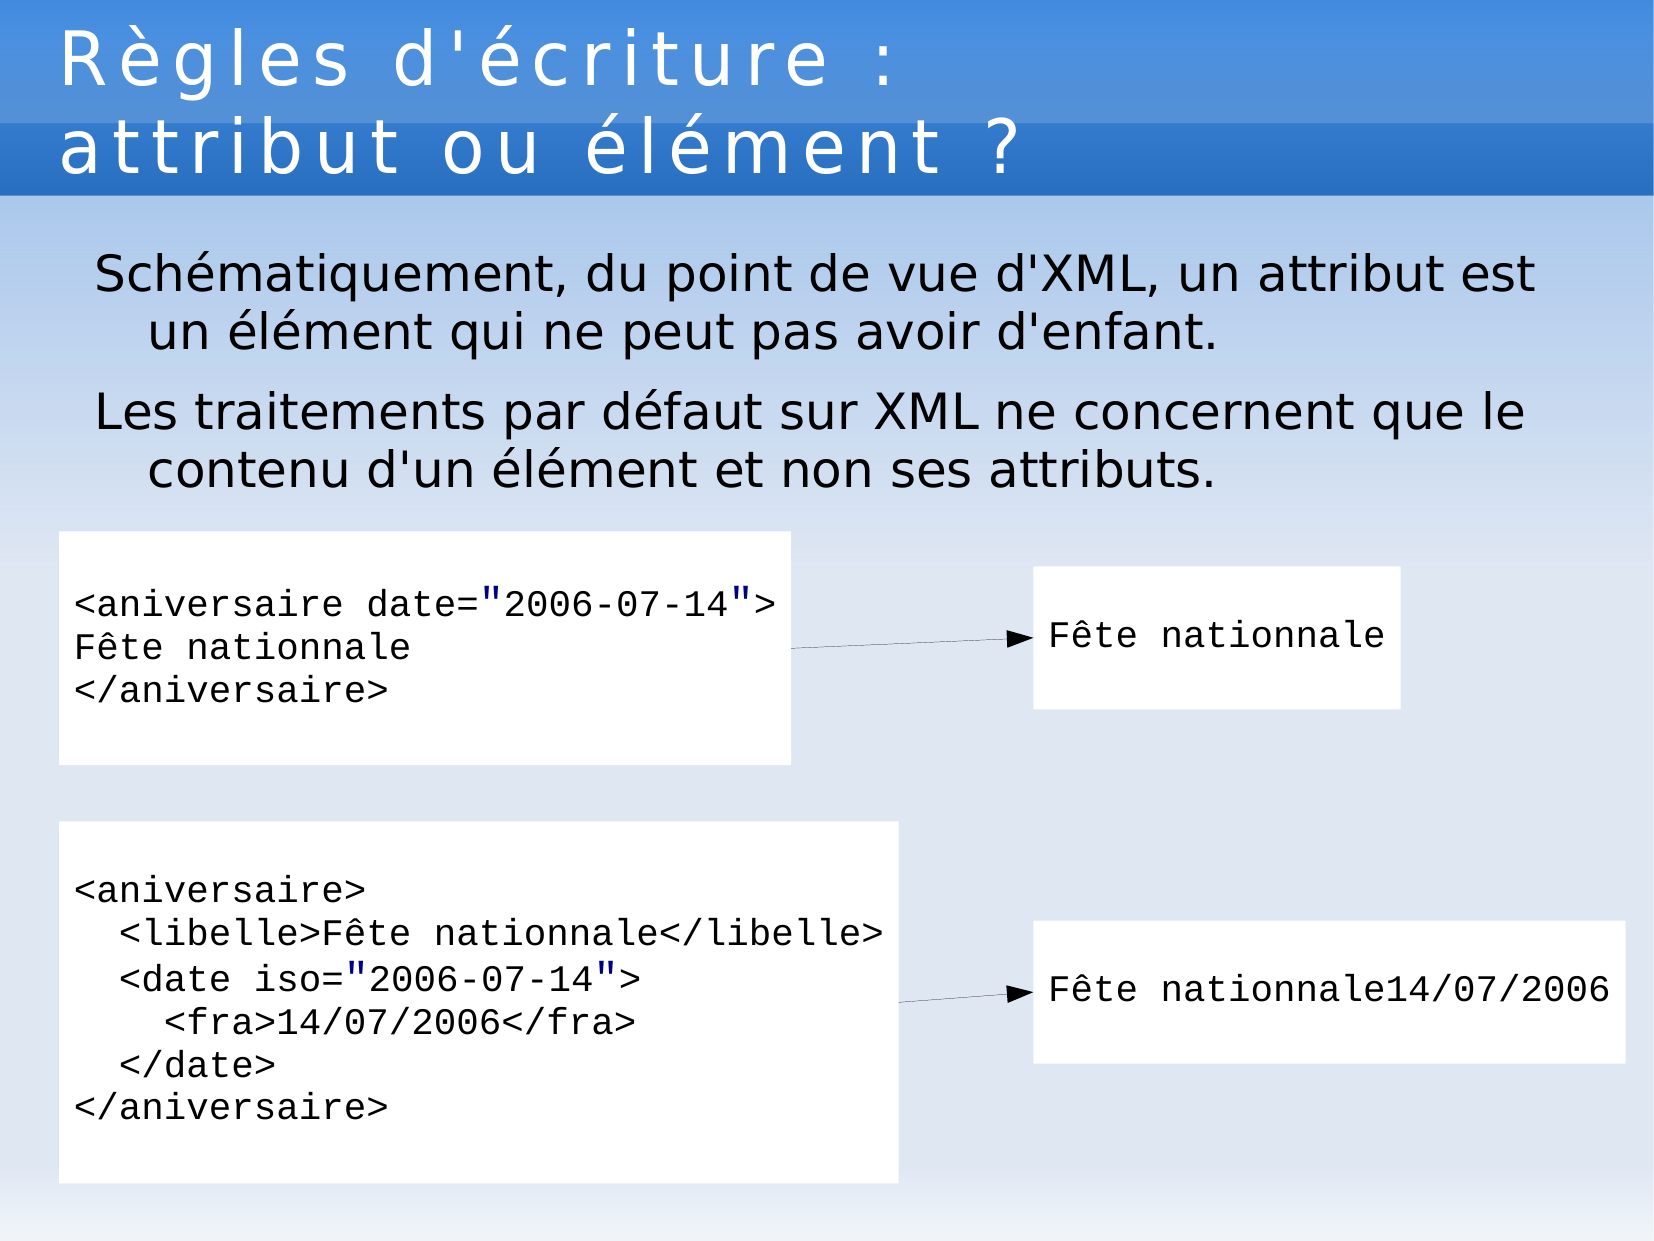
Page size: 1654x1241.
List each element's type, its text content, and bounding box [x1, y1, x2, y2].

text_box <aniversaire date="2006-07-14"> Fête nationnale </aniversaire> [59, 531, 792, 766]
title Règles d'écriture : attribut ou élément ? [59, 15, 1270, 192]
picture [0, 0, 1654, 1241]
text_box Fête nationnale14/07/2006 [1033, 920, 1626, 1064]
text_box <aniversaire> <libelle>Fête nationnale</libelle> <date iso="2006-07-14"> <fra>14/07/2006</fra> </date> </aniversaire> [59, 821, 899, 1184]
list Schématiquement, du point de vue d'XML, un attribut est un élément qui ne peut pas avoir d'enfant. Les traitements par défaut sur XML ne concernent que le contenu d'un élément et non ses attributs. [76, 244, 1565, 532]
text_box Fête nationnale [1033, 566, 1401, 710]
